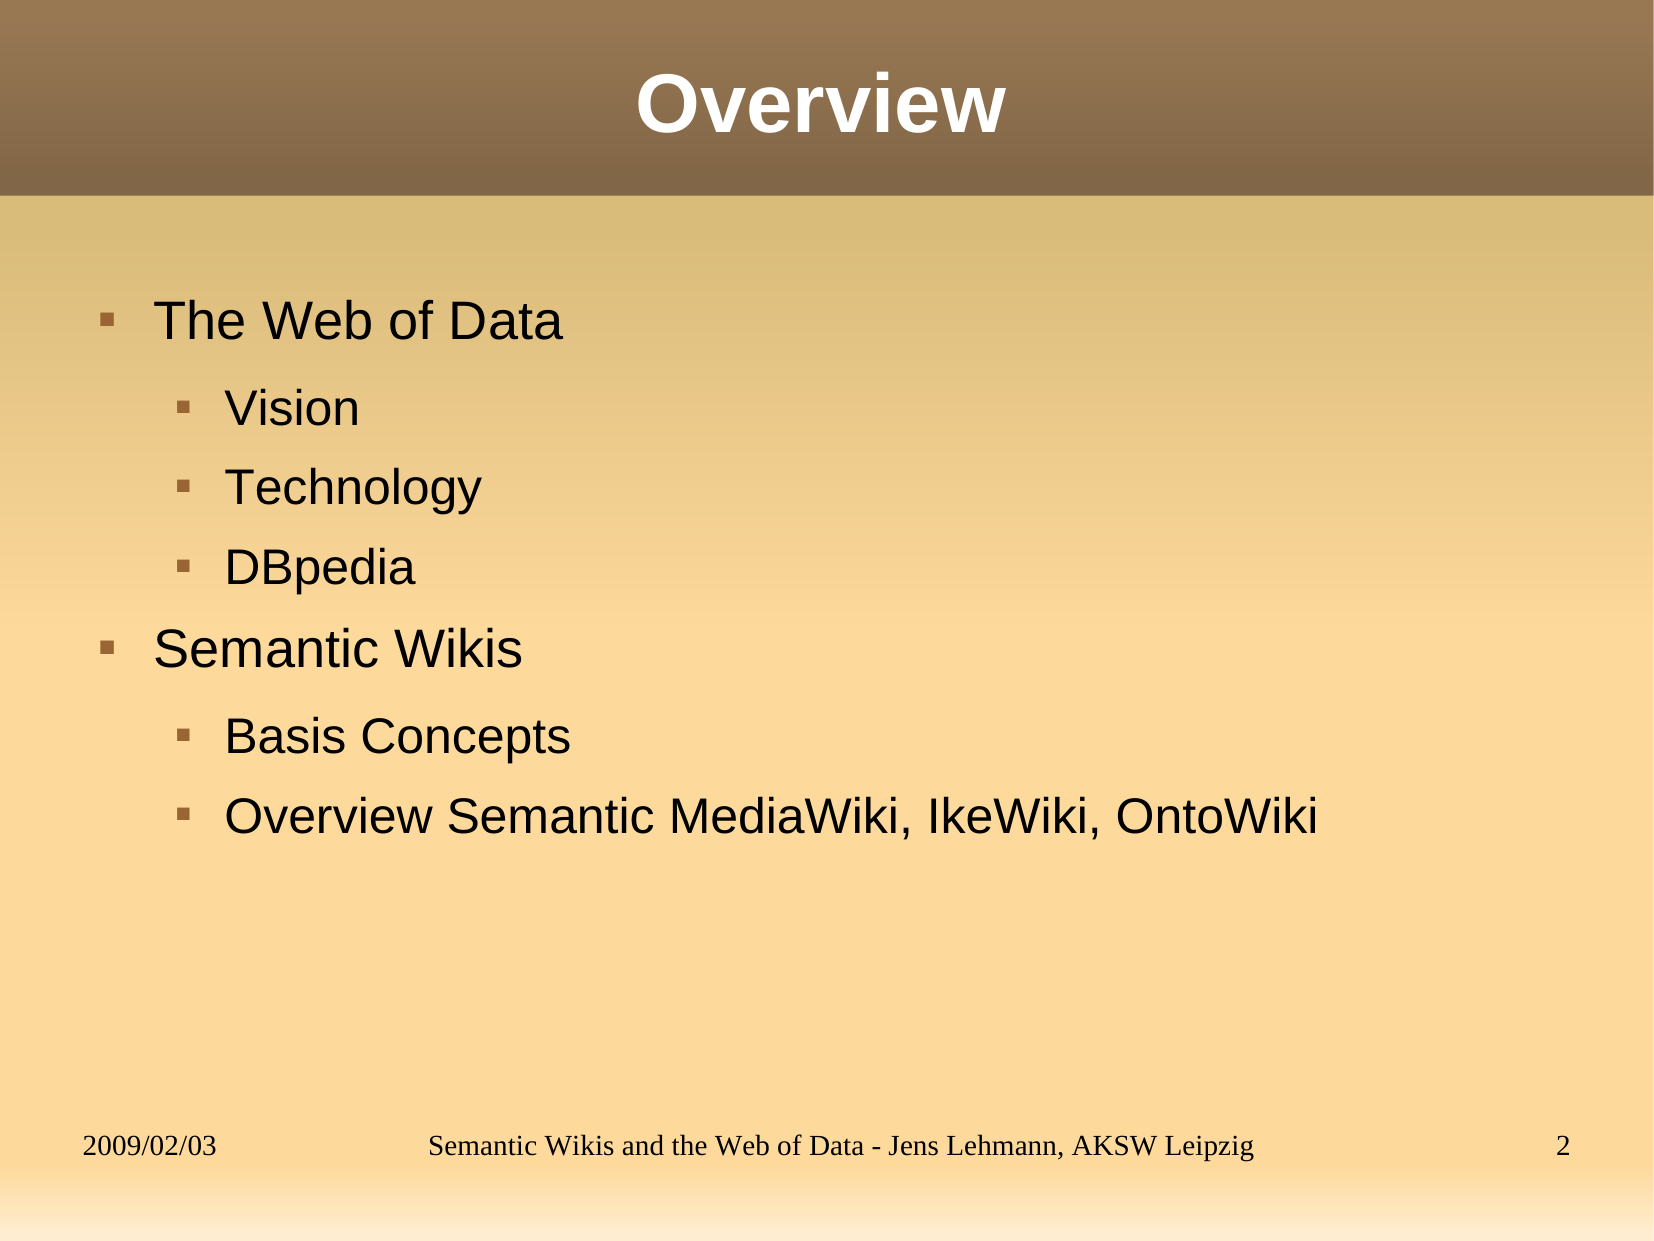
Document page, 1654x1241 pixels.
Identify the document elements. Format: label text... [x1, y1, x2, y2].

title Overview [76, 0, 1565, 208]
picture [0, 0, 1654, 1241]
list The Web of Data Vision Technology DBpedia Semantic Wikis Basis Concepts Overview Semantic MediaWiki, IkeWiki, OntoWiki [82, 290, 1571, 1109]
